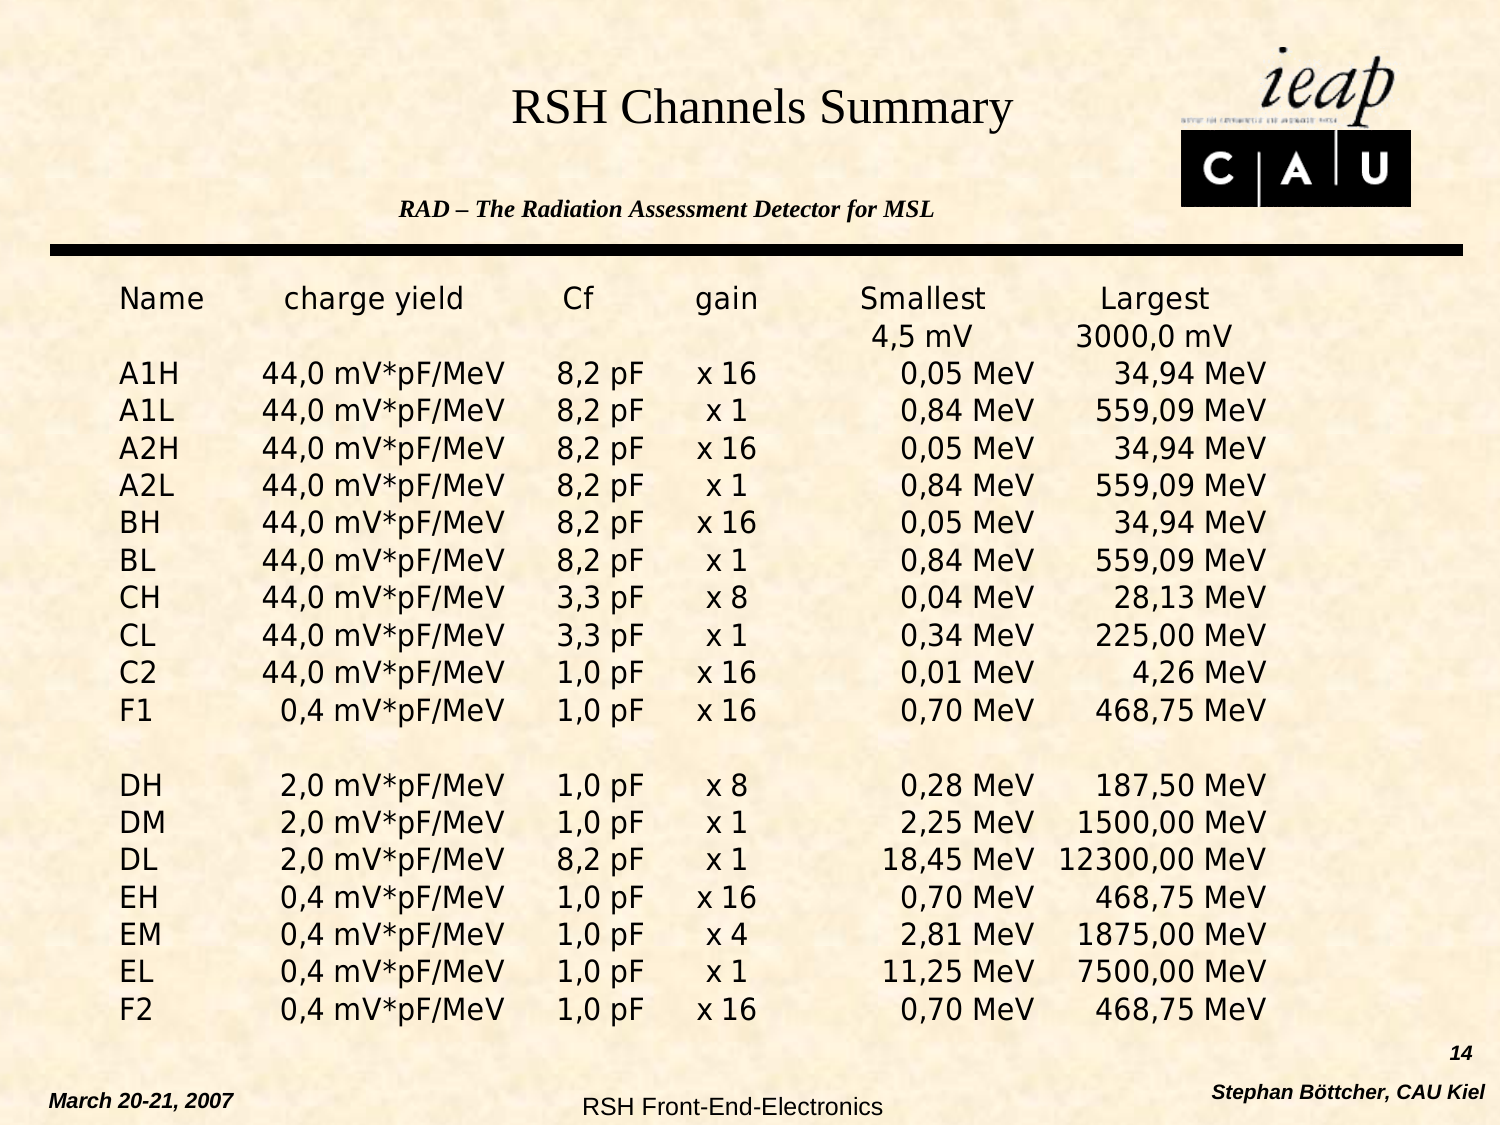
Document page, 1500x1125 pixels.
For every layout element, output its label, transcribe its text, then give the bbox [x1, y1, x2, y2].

title RSH Channels Summary [299, 8, 1225, 205]
chart [116, 281, 1274, 1034]
picture [0, 0, 1500, 1125]
